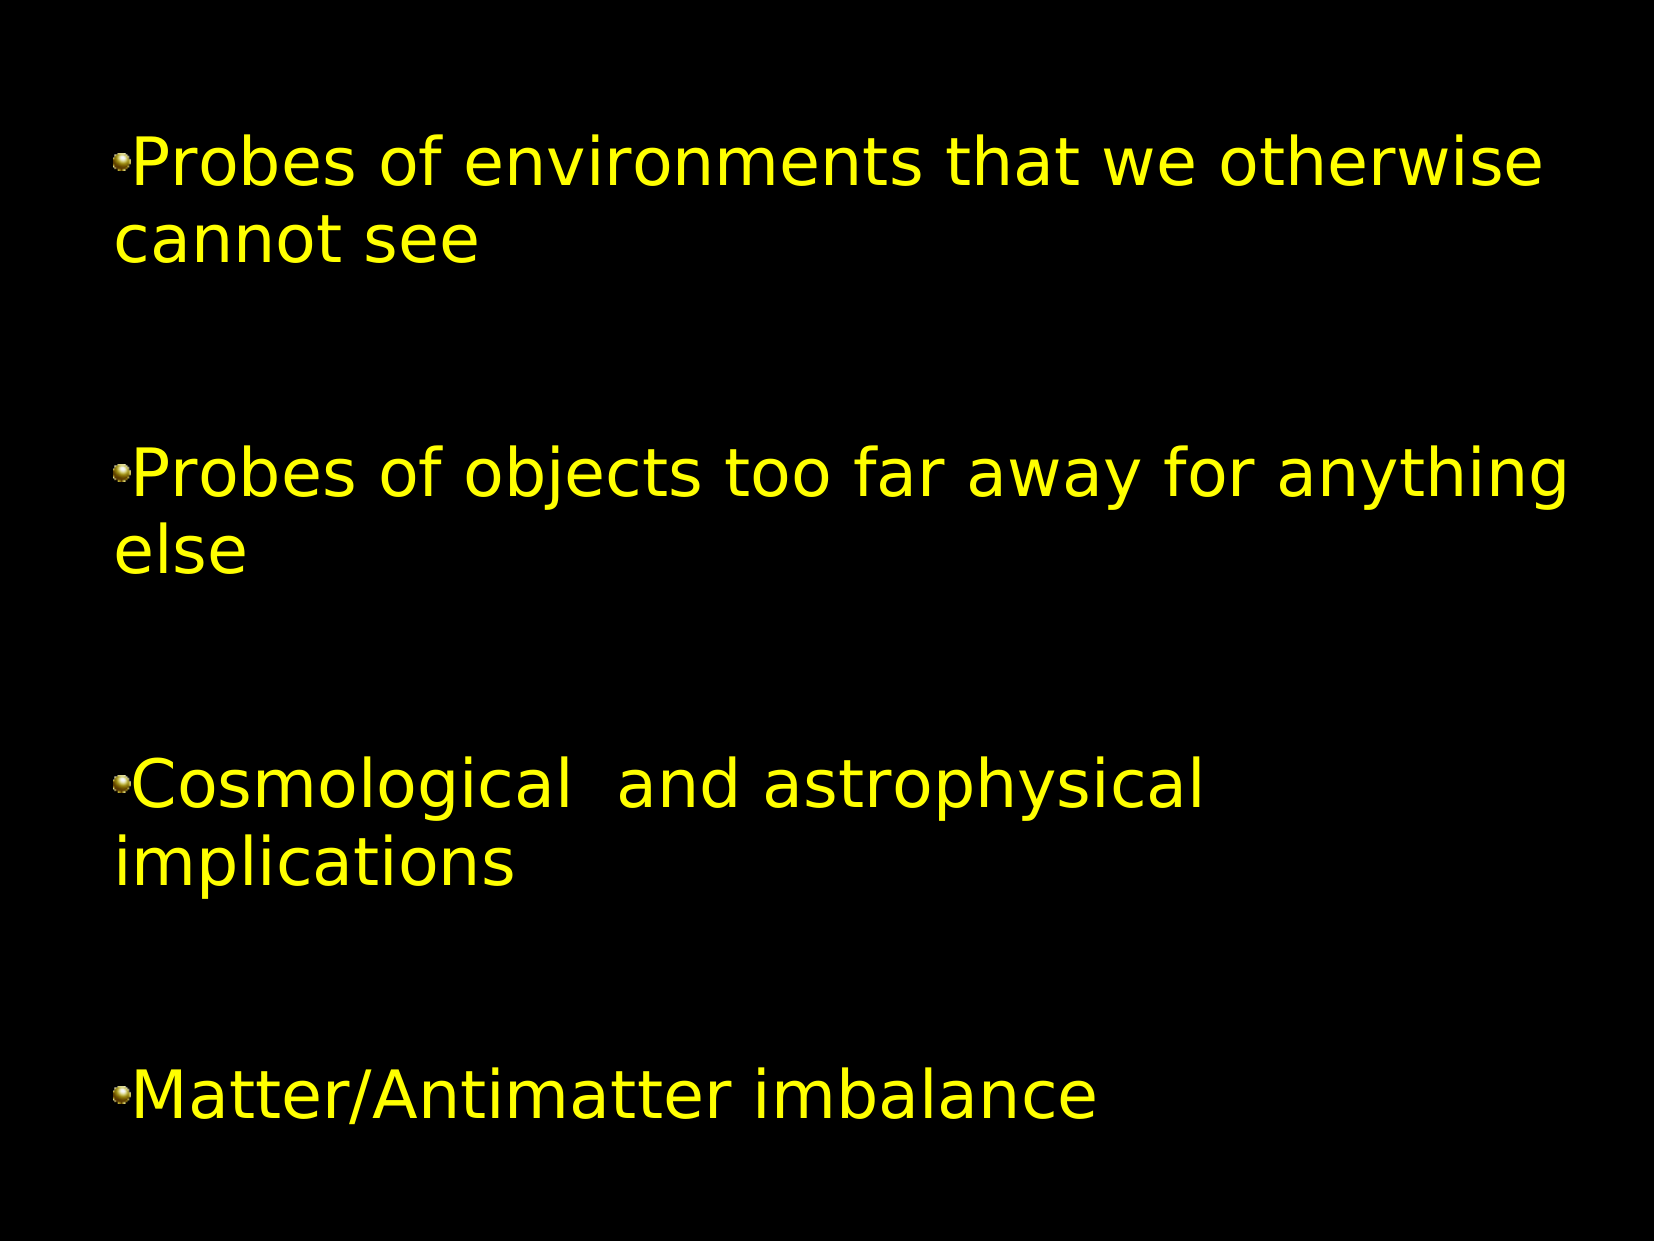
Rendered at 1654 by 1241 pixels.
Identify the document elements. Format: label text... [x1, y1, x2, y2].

text_box Probes of environments that we otherwise cannot see Probes of objects too far away for anything else Cosmological and astrophysical implications Matter/Antimatter imbalance [98, 115, 1587, 1142]
